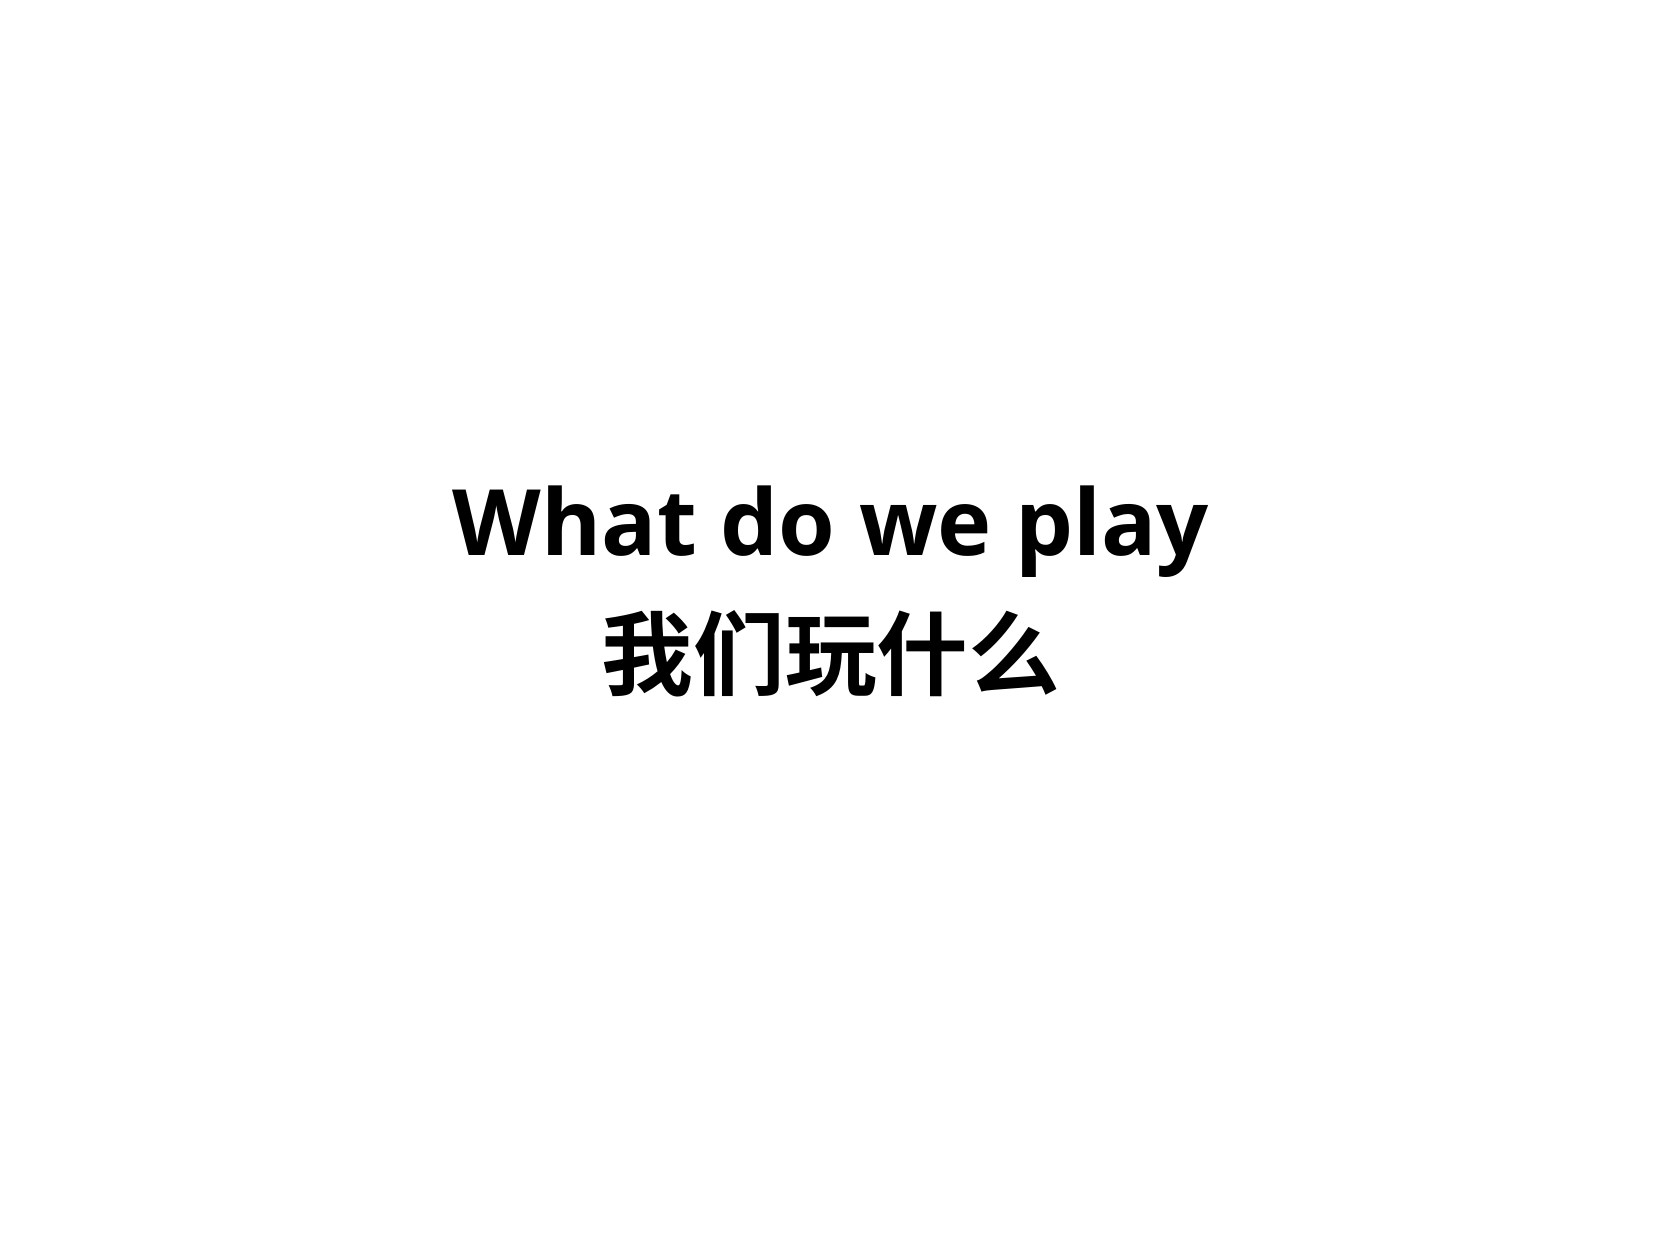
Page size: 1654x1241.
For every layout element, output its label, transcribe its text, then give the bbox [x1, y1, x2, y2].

title What do we play 我们玩什么 [87, 450, 1576, 723]
